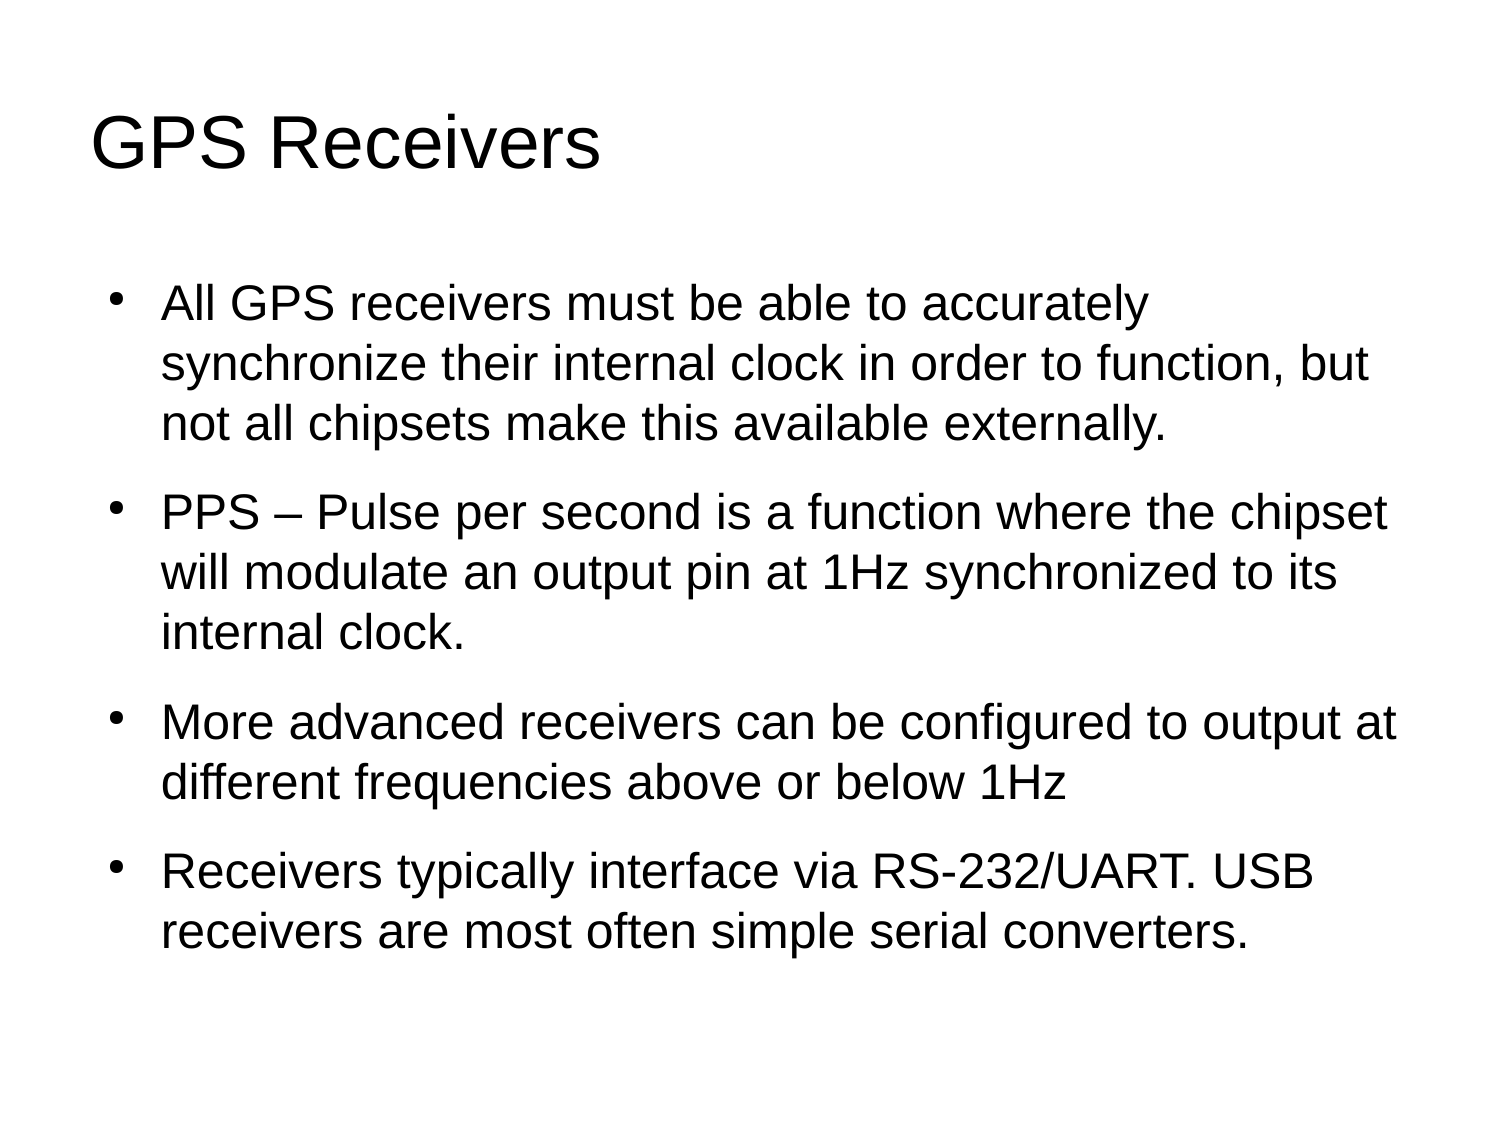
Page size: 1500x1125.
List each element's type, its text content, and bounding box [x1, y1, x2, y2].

title GPS Receivers [75, 45, 1425, 233]
list All GPS receivers must be able to accurately synchronize their internal clock in order to function, but not all chipsets make this available externally. PPS – Pulse per second is a function where the chipset will modulate an output pin at 1Hz synchronized to its internal clock. More advanced receivers can be configured to output at different frequencies above or below 1Hz Receivers typically interface via RS-232/UART. USB receivers are most often simple serial converters. [75, 262, 1425, 1005]
